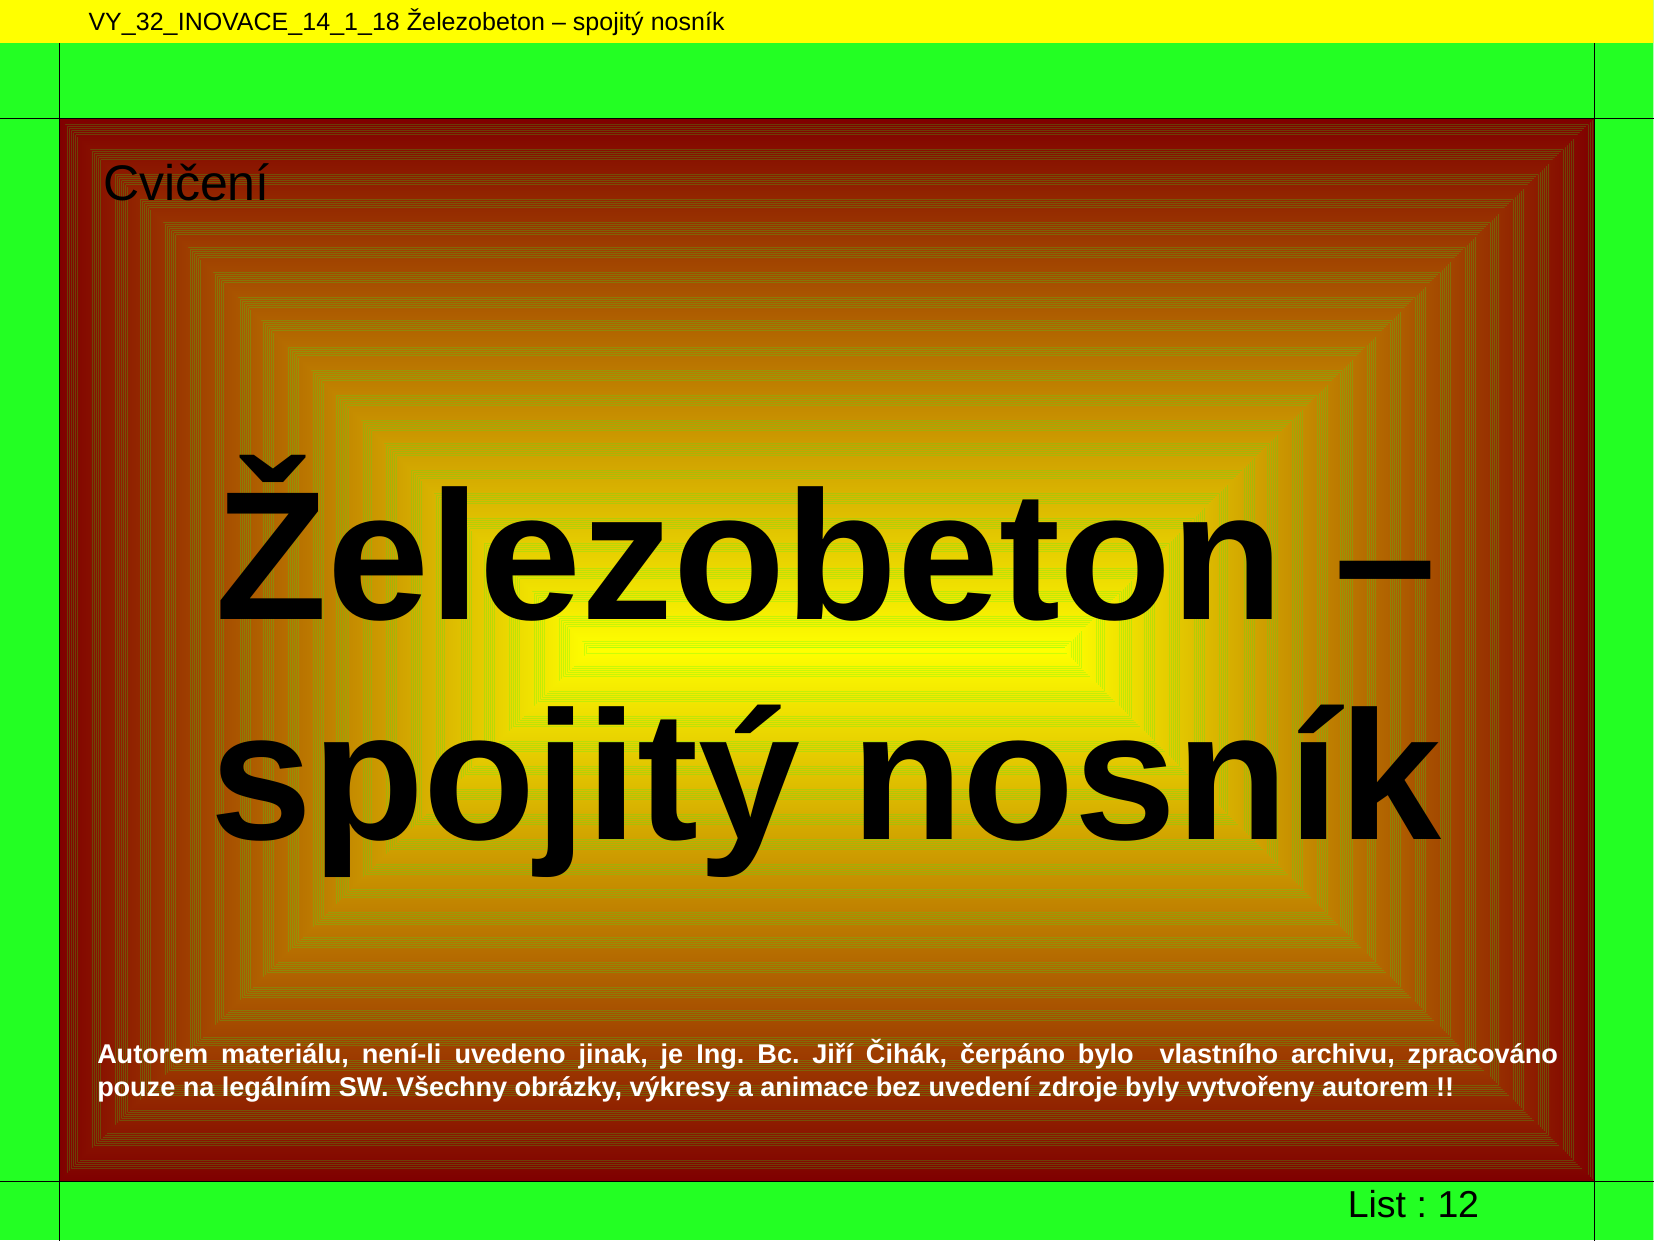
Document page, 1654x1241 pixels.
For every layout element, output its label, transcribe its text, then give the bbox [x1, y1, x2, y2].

text_box Cvičení [88, 147, 945, 219]
text_box VY_32_INOVACE_14_1_18 Železobeton – spojitý nosník [0, 0, 1654, 43]
text_box Železobeton – spojitý nosník [60, 119, 1594, 1181]
text_box Autorem materiálu, není-li uvedeno jinak, je Ing. Bc. Jiří Čihák, čerpáno bylo vlastního archivu, zpracováno pouze na legálním SW. Všechny obrázky, výkresy a animace bez uvedení zdroje byly vytvořeny autorem !! [82, 1028, 1572, 1110]
text_box List : <číslo> [1357, 1176, 1599, 1241]
